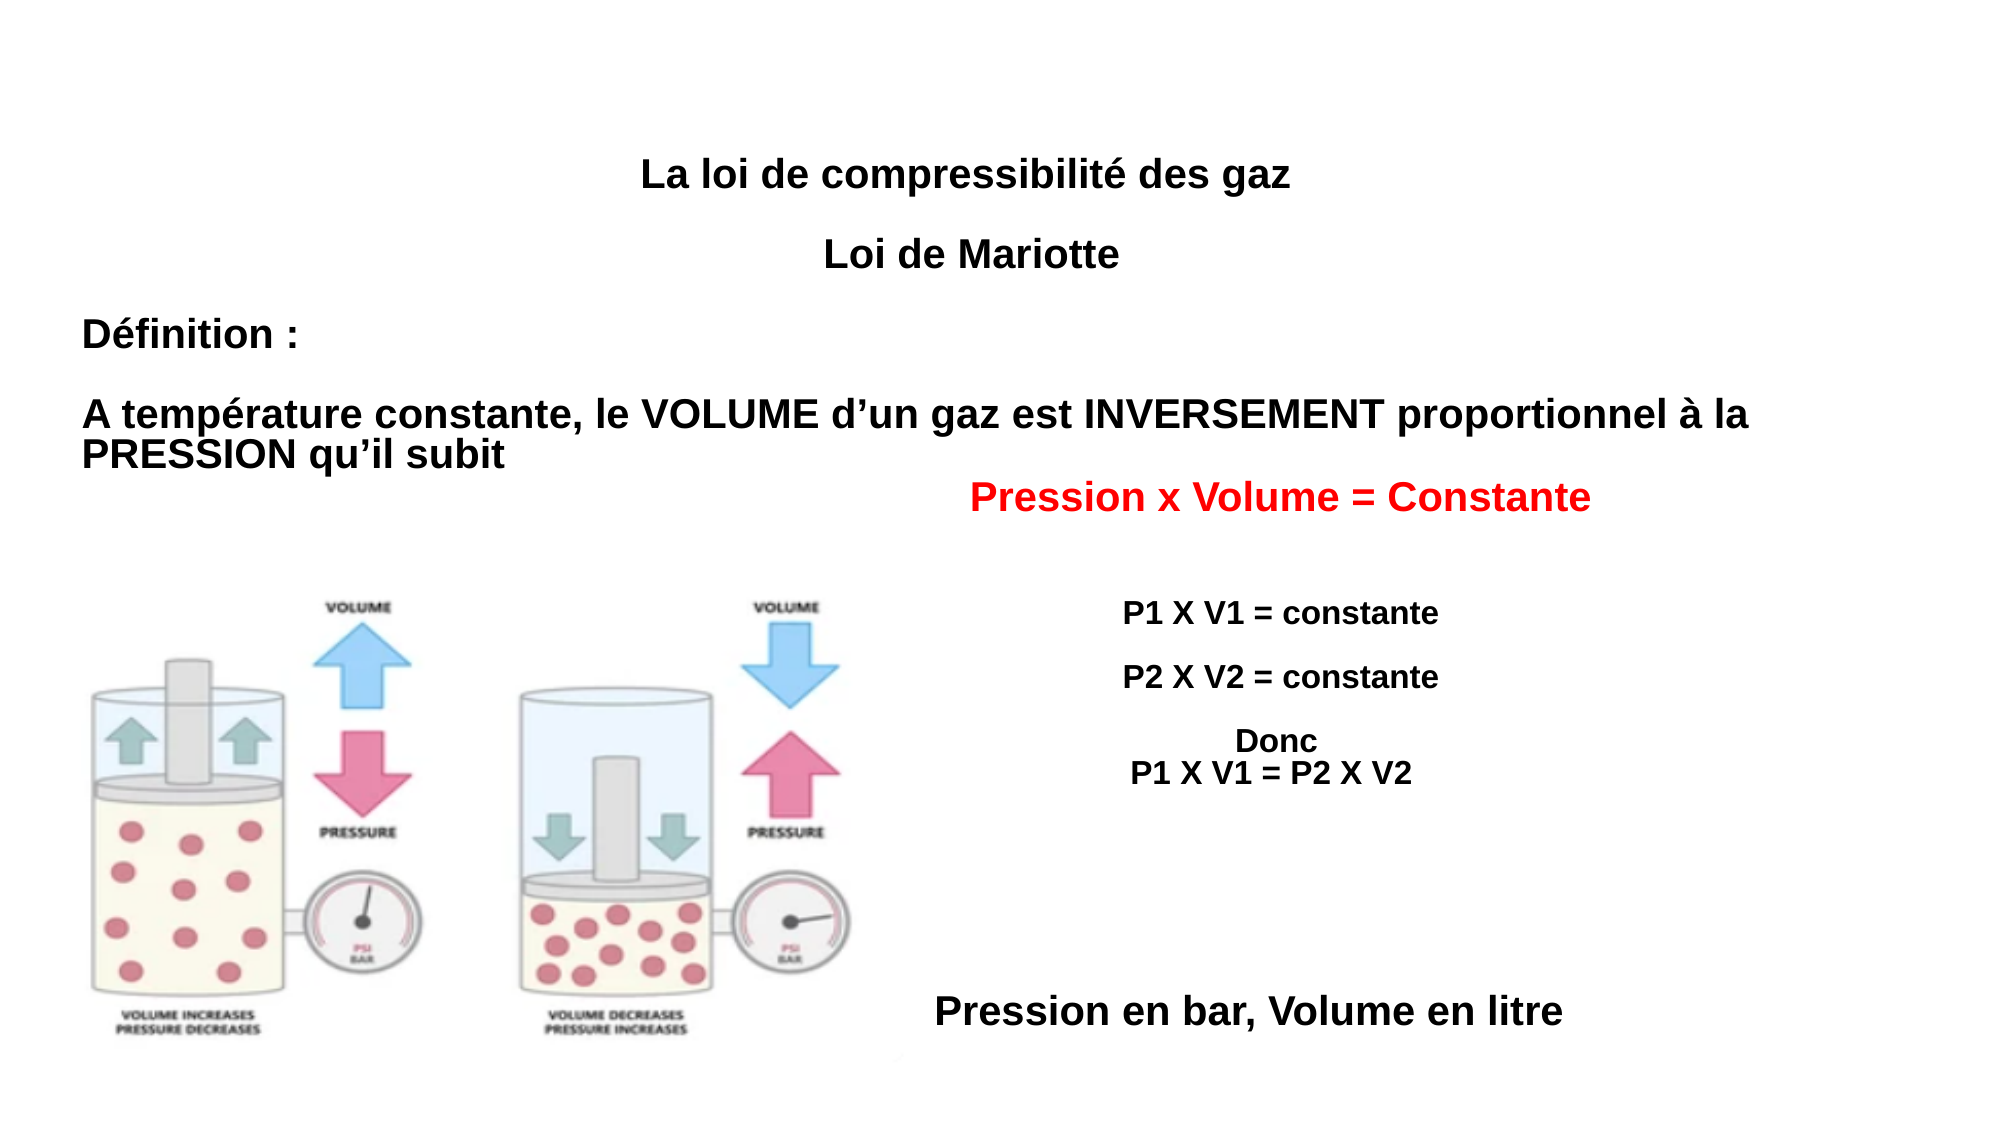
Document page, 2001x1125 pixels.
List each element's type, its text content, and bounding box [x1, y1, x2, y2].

text_box Pression en bar, Volume en litre [914, 952, 1919, 1073]
text_box Pression x Volume = Constante P1 X V1 = constante P2 X V2 = constante Donc P1 X V1 = P2 X V2 [769, 506, 1793, 799]
picture [81, 586, 914, 1073]
text_box La loi de compressibilité des gaz Loi de Mariotte Définition : A température constante, le VOLUME d’un gaz est INVERSEMENT proportionnel à la PRESSION qu’il subit [66, 70, 1877, 525]
